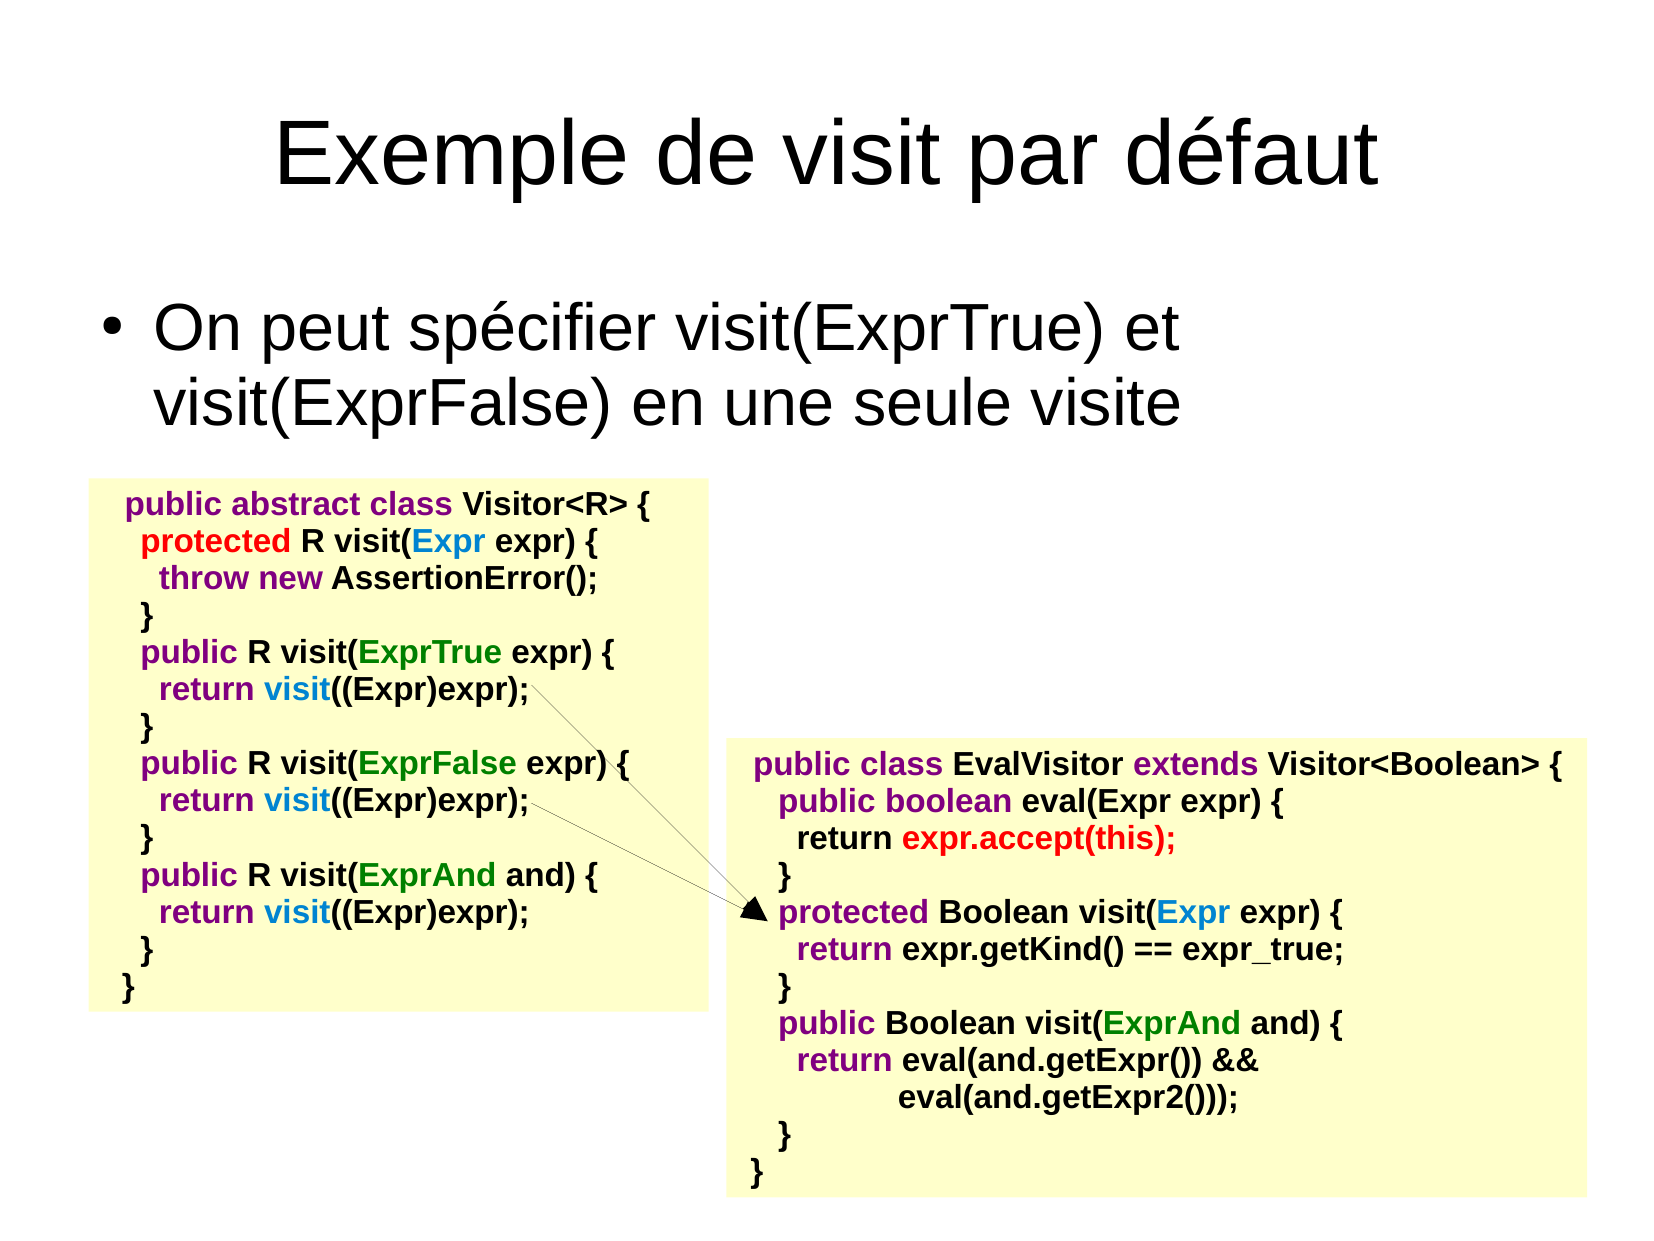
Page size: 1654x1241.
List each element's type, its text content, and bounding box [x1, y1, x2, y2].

text_box public class EvalVisitor extends Visitor<Boolean> { public boolean eval(Expr expr) { return expr.accept(this); } protected Boolean visit(Expr expr) { return expr.getKind() == expr_true; } public Boolean visit(ExprAnd and) { return eval(and.getExpr()) && eval(and.getExpr2())); } } [726, 738, 1586, 1198]
list On peut spécifier visit(ExprTrue) et visit(ExprFalse) en une seule visite [82, 290, 1571, 440]
text_box public abstract class Visitor<R> { protected R visit(Expr expr) { throw new AssertionError(); } public R visit(ExprTrue expr) { return visit((Expr)expr); } public R visit(ExprFalse expr) { return visit((Expr)expr); } public R visit(ExprAnd and) { return visit((Expr)expr); } } [88, 478, 709, 1012]
title Exemple de visit par défaut [82, 49, 1571, 257]
